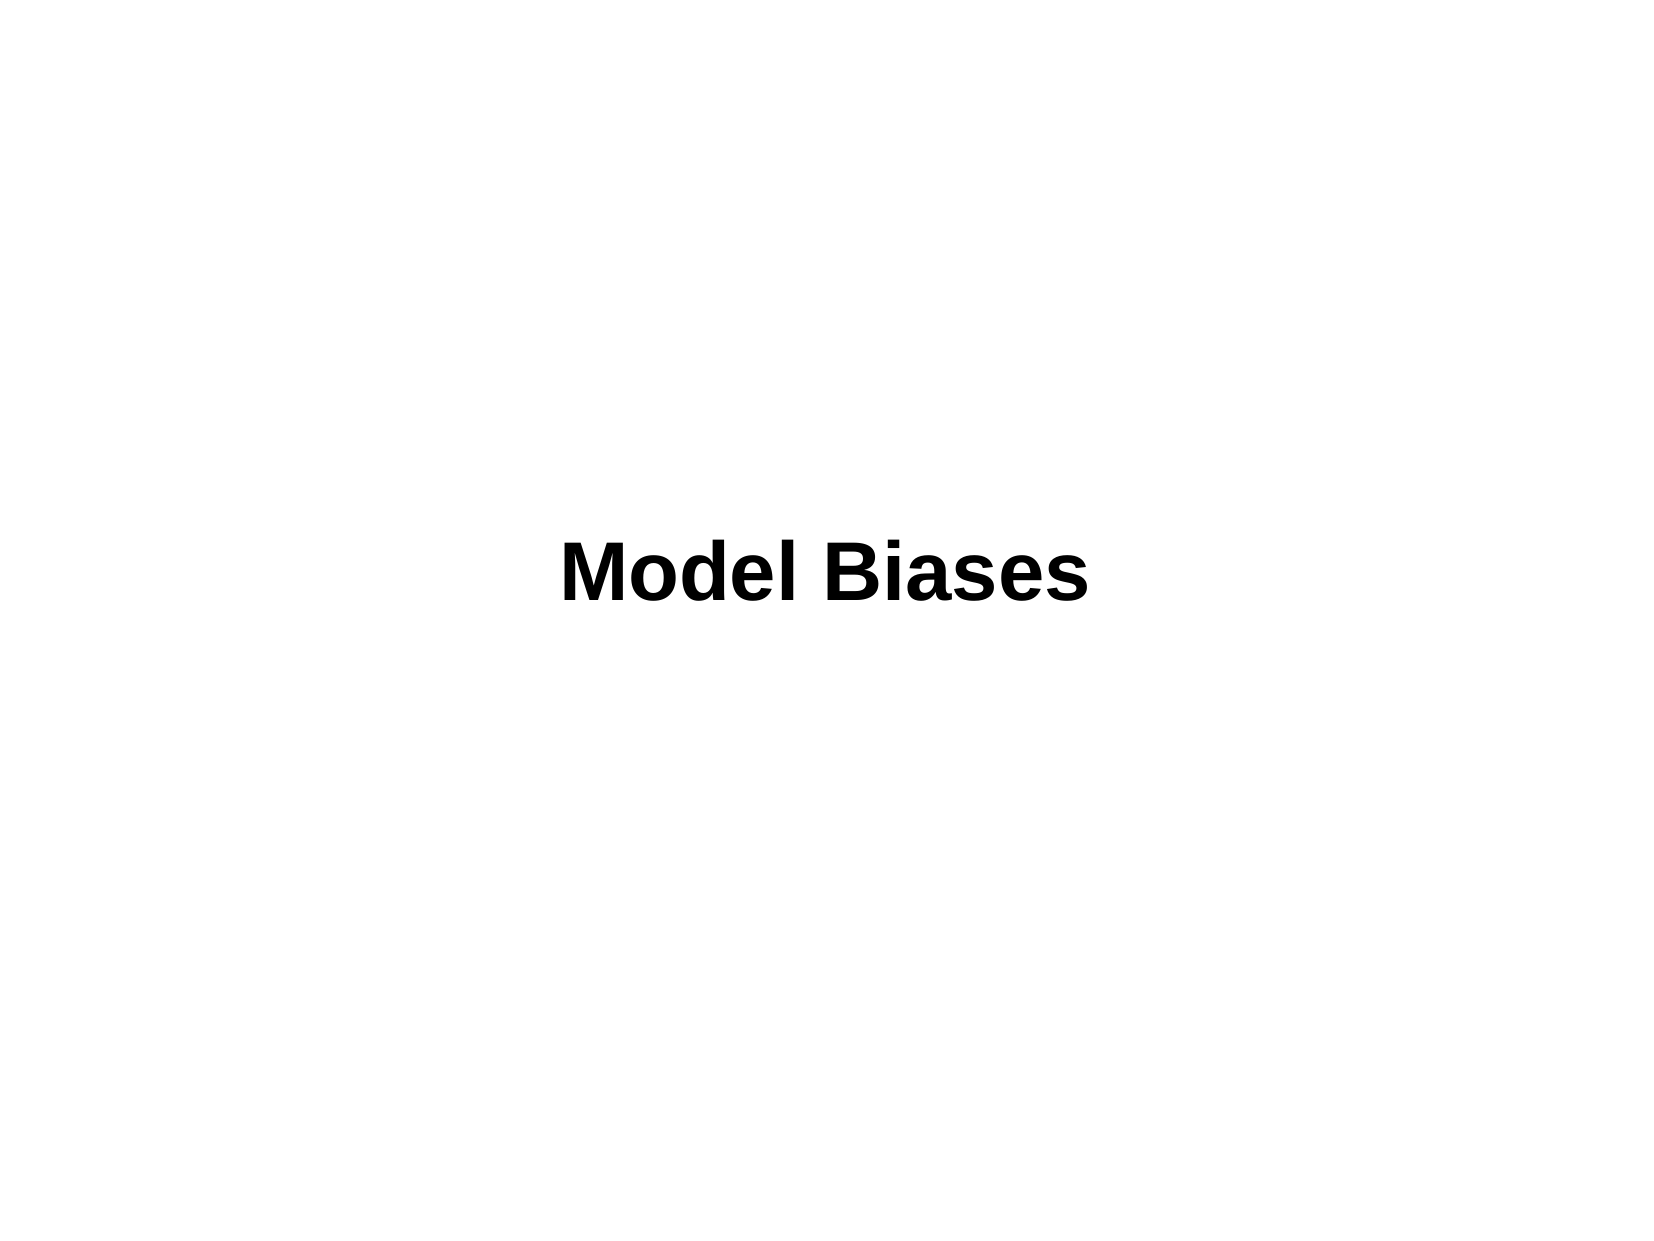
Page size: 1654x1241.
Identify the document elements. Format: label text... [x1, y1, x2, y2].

text_box Model Biases [37, 516, 1613, 617]
